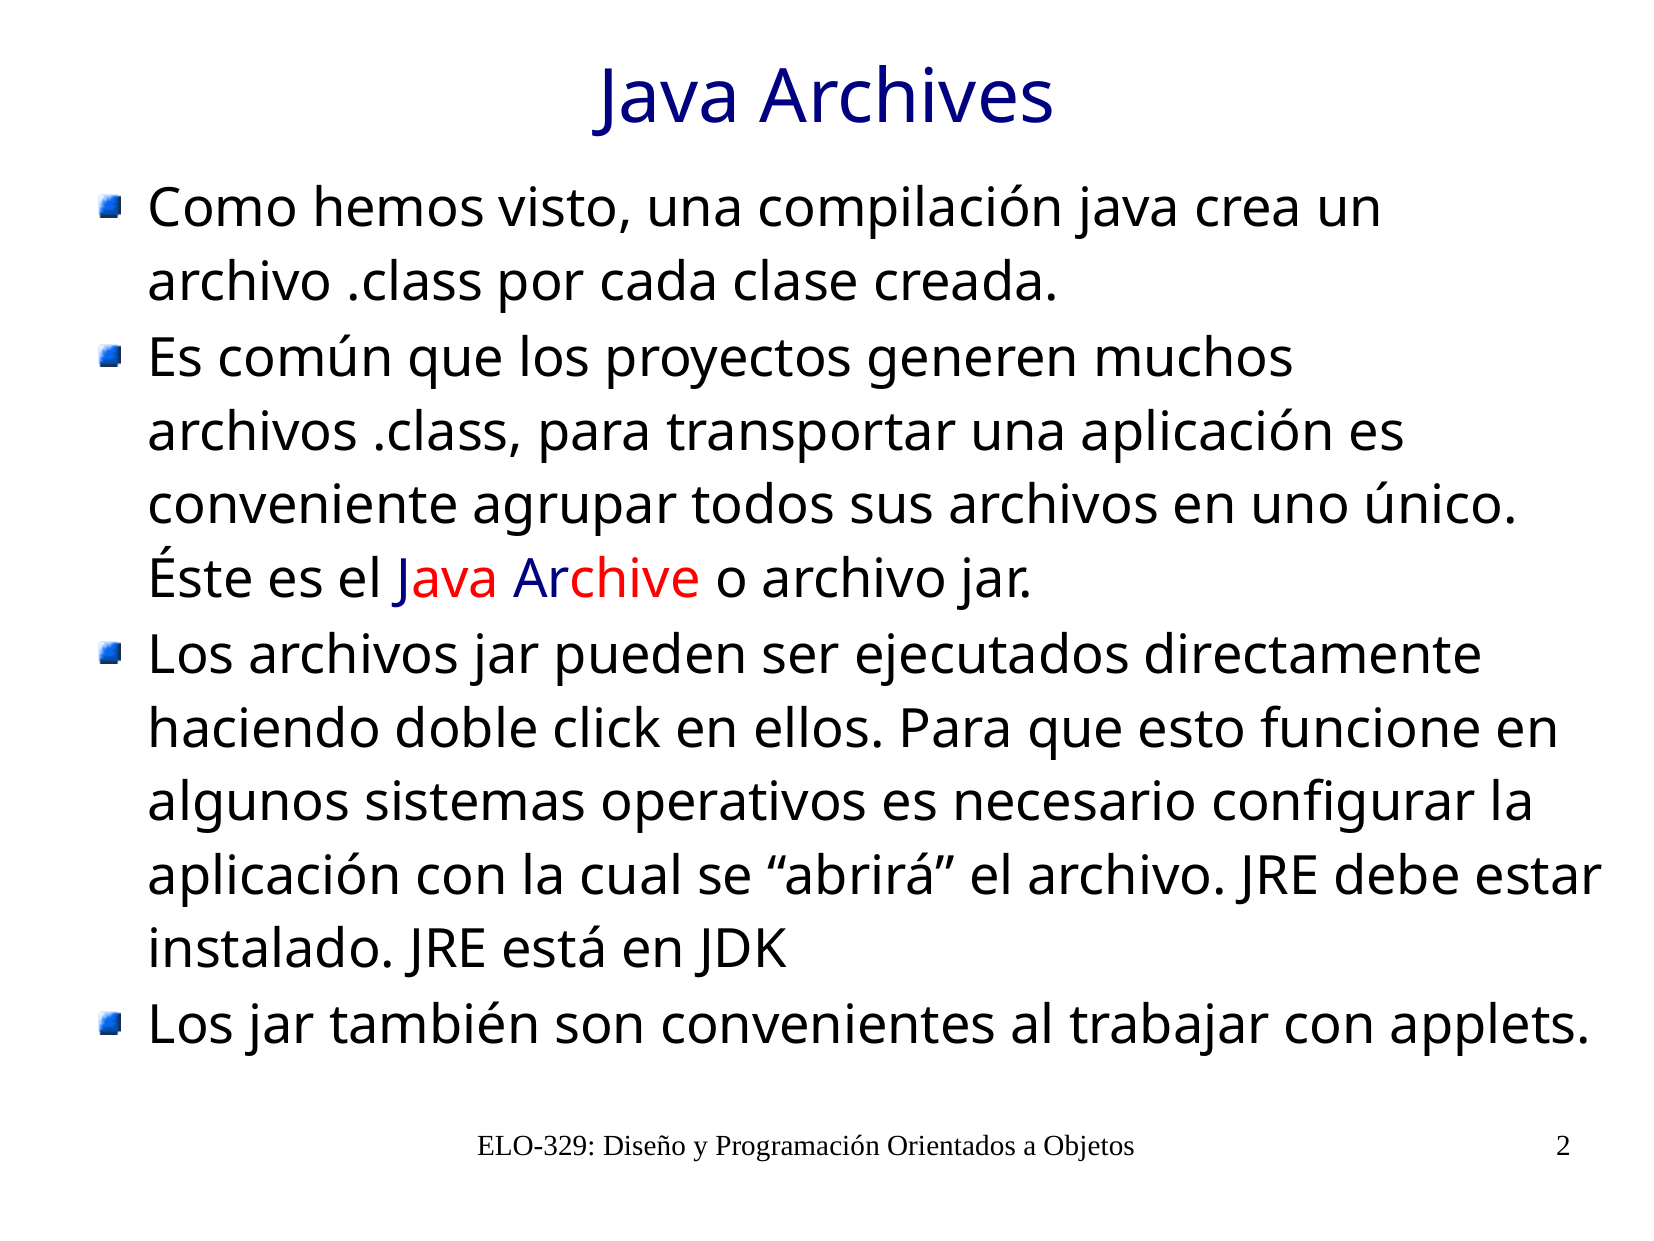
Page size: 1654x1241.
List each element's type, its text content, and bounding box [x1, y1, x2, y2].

list Como hemos visto, una compilación java crea un archivo .class por cada clase creada. Es común que los proyectos generen muchos archivos .class, para transportar una aplicación es conveniente agrupar todos sus archivos en uno único. Éste es el Java Archive o archivo jar. Los archivos jar pueden ser ejecutados directamente haciendo doble click en ellos. Para que esto funcione en algunos sistemas operativos es necesario configurar la aplicación con la cual se “abrirá” el archivo. JRE debe estar instalado. JRE está en JDK Los jar también son convenientes al trabajar con applets. [81, 169, 1604, 1099]
title Java Archives [82, 43, 1571, 145]
